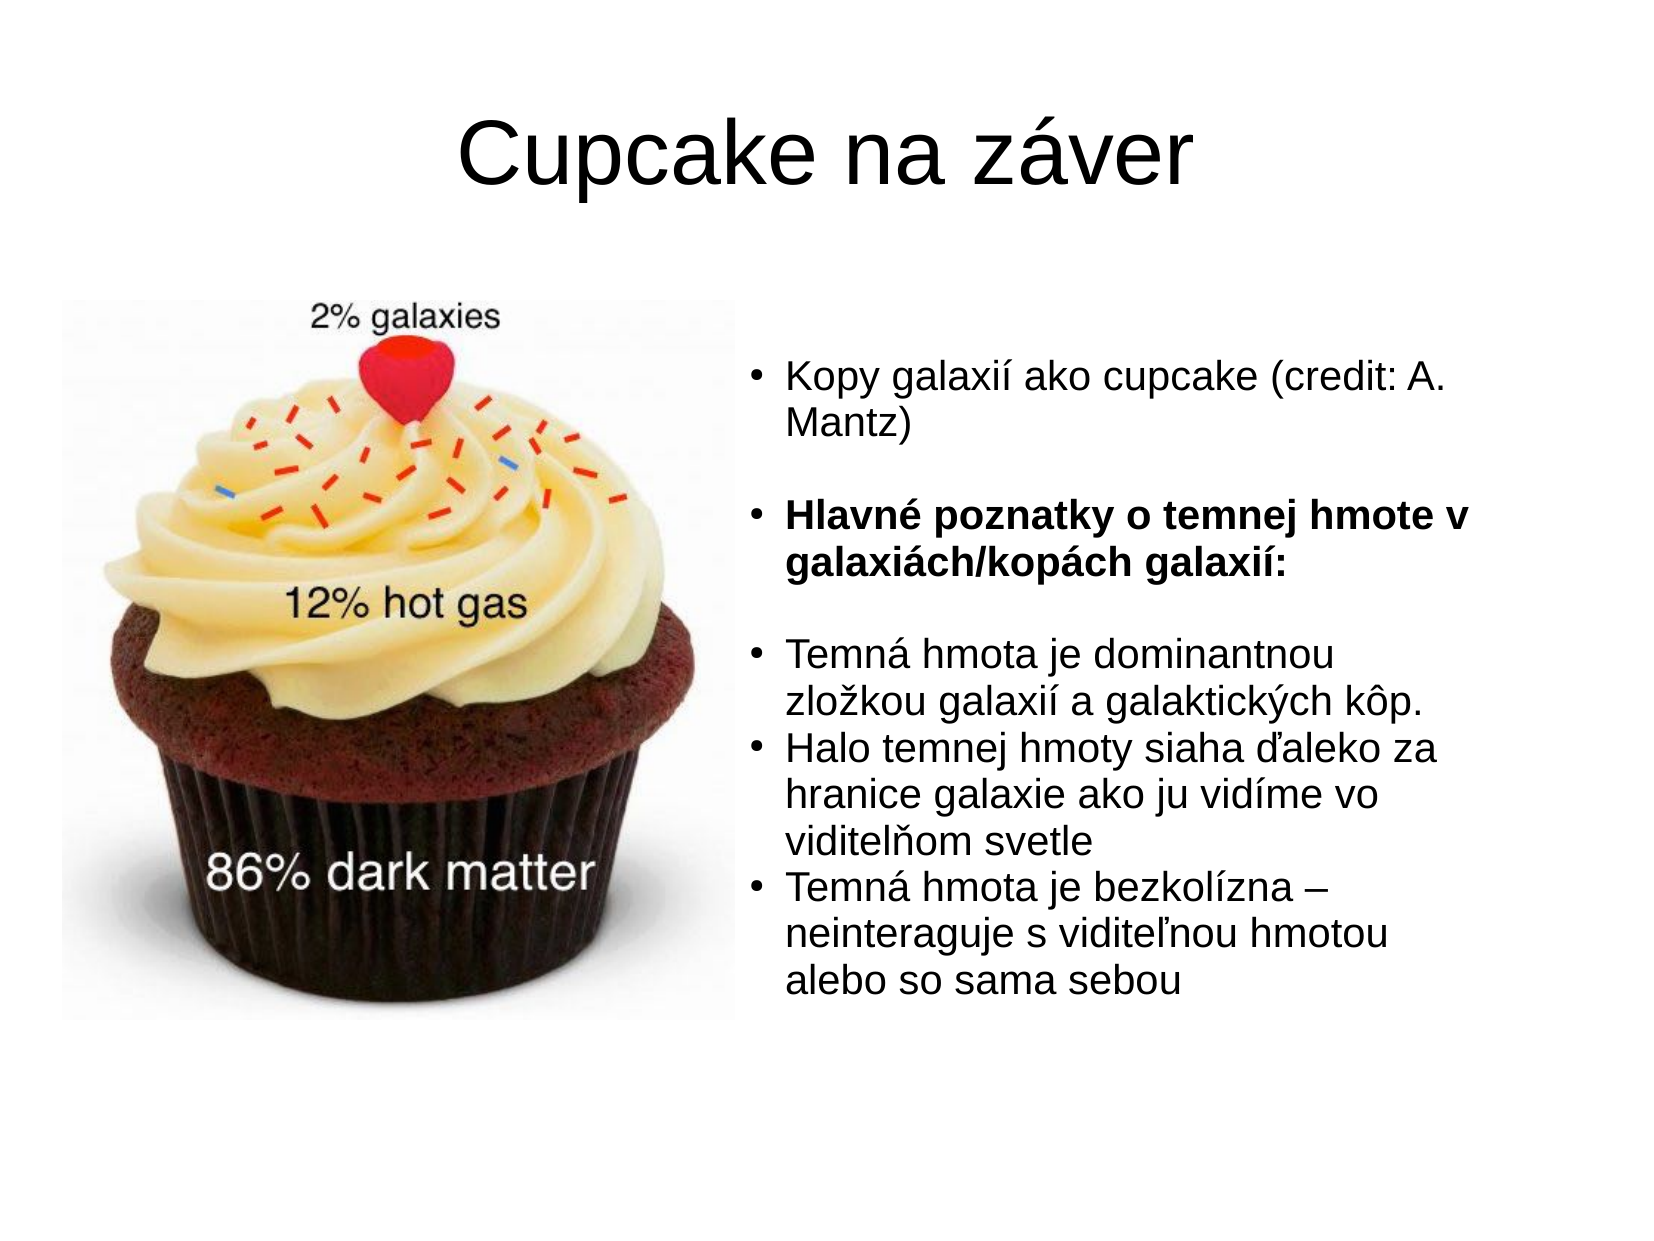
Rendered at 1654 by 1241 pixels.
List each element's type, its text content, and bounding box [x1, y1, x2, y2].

title Cupcake na záver [82, 49, 1571, 257]
picture [62, 300, 735, 1020]
text_box Kopy galaxií ako cupcake (credit: A. Mantz) Hlavné poznatky o temnej hmote v galaxiách/kopách galaxií: Temná hmota je dominantnou zložkou galaxií a galaktických kôp. Halo temnej hmoty siaha ďaleko za hranice galaxie ako ju vidíme vo viditelňom svetle Temná hmota je bezkolízna – neinteraguje s viditeľnou hmotou alebo so sama sebou [734, 345, 1485, 1096]
